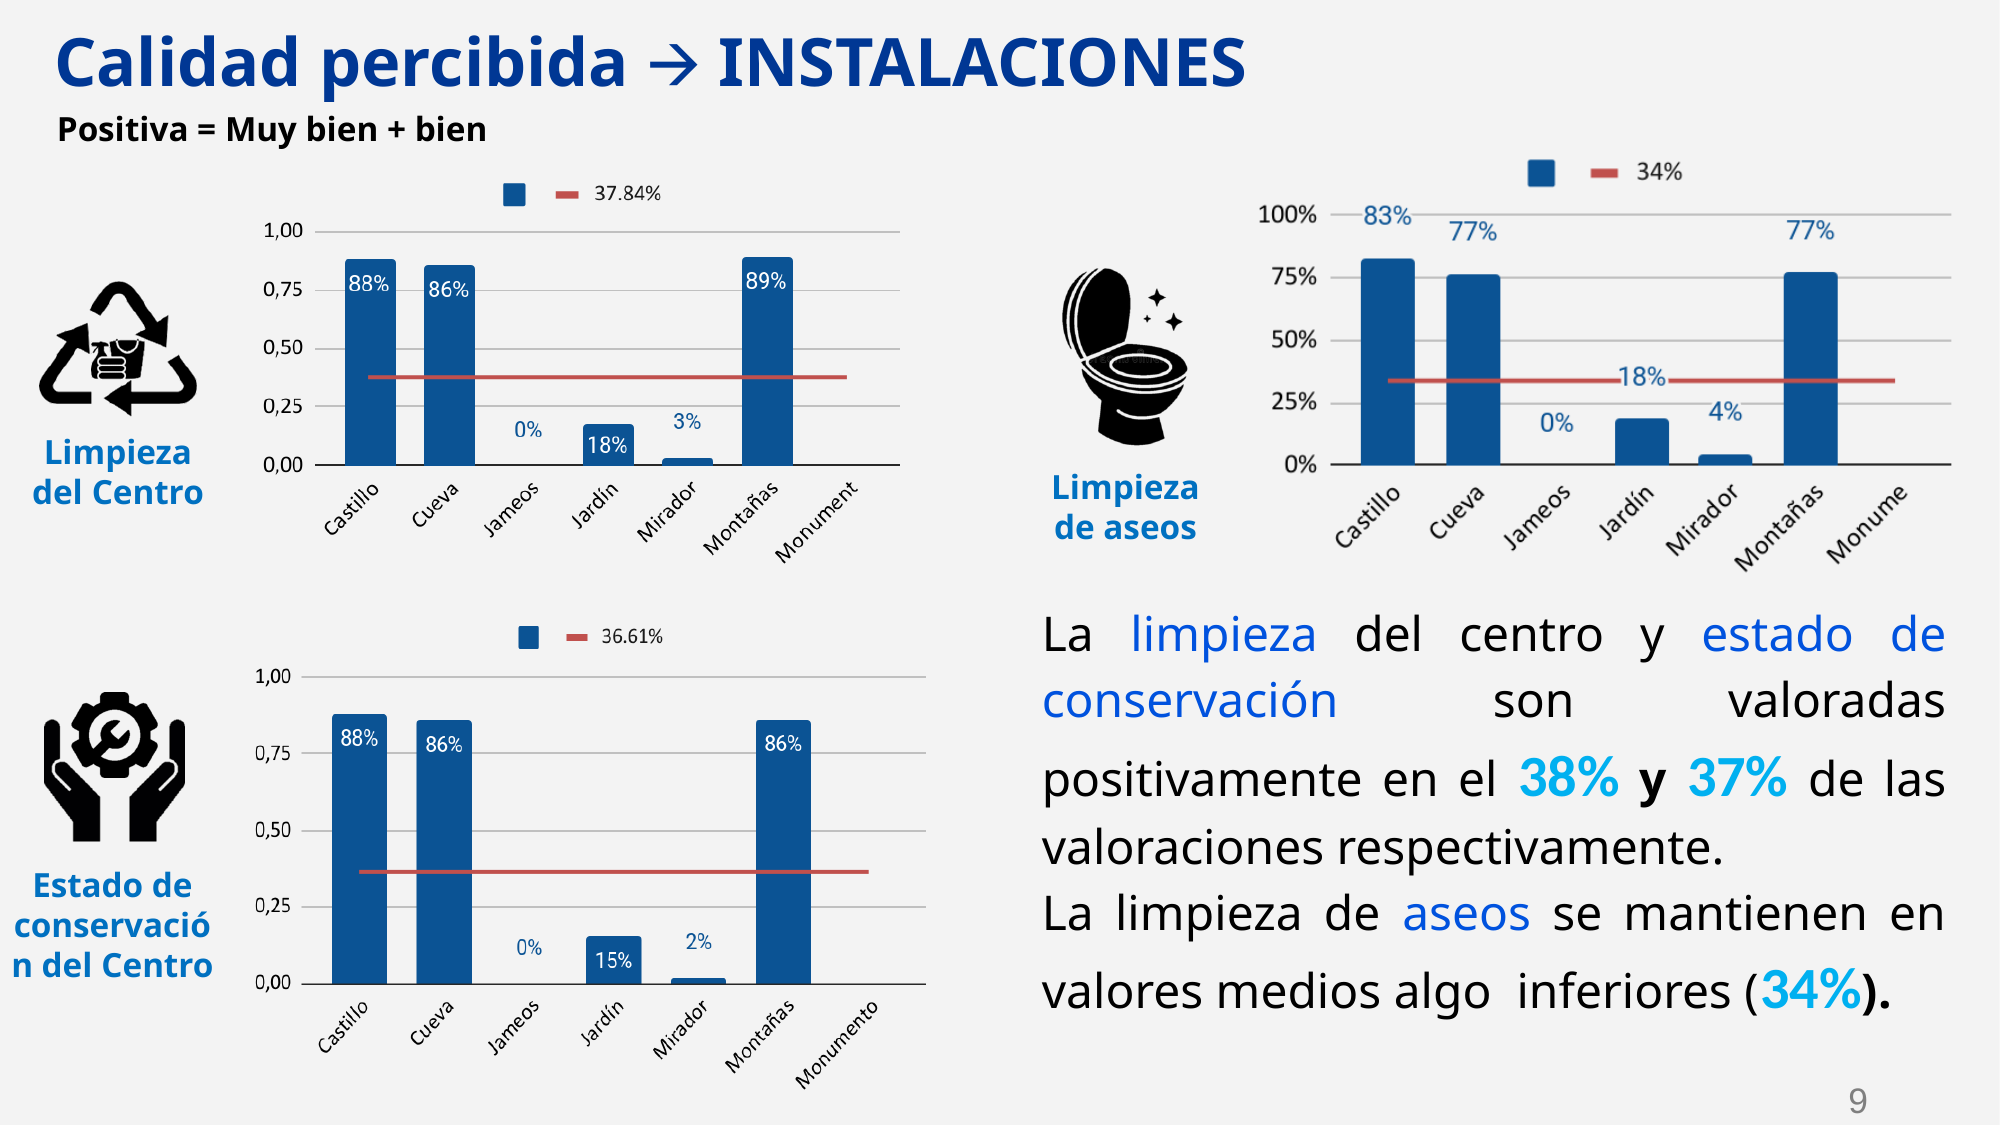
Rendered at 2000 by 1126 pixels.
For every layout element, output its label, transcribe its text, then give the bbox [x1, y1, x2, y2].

slide_number <number> [1419, 1069, 1886, 1126]
picture [1026, 258, 1223, 455]
text_box Limpieza de aseos [985, 458, 1235, 555]
picture [39, 275, 197, 422]
text_box Positiva = Muy bien + bien [56, 100, 1123, 157]
picture [231, 600, 949, 1112]
picture [1235, 137, 1975, 594]
picture [44, 692, 185, 848]
text_box Limpieza del Centro [16, 423, 220, 520]
picture [242, 162, 921, 583]
text_box La limpieza del centro y estado de conservación son valoradas positivamente en el 38% y 37% de las valoraciones respectivamente. La limpieza de aseos se mantienen en valores medios algo inferiores (34%). [1013, 567, 1975, 973]
text_box Calidad percibida 🡪 INSTALACIONES [54, 0, 1277, 120]
text_box Estado de conservación del Centro [0, 856, 231, 993]
